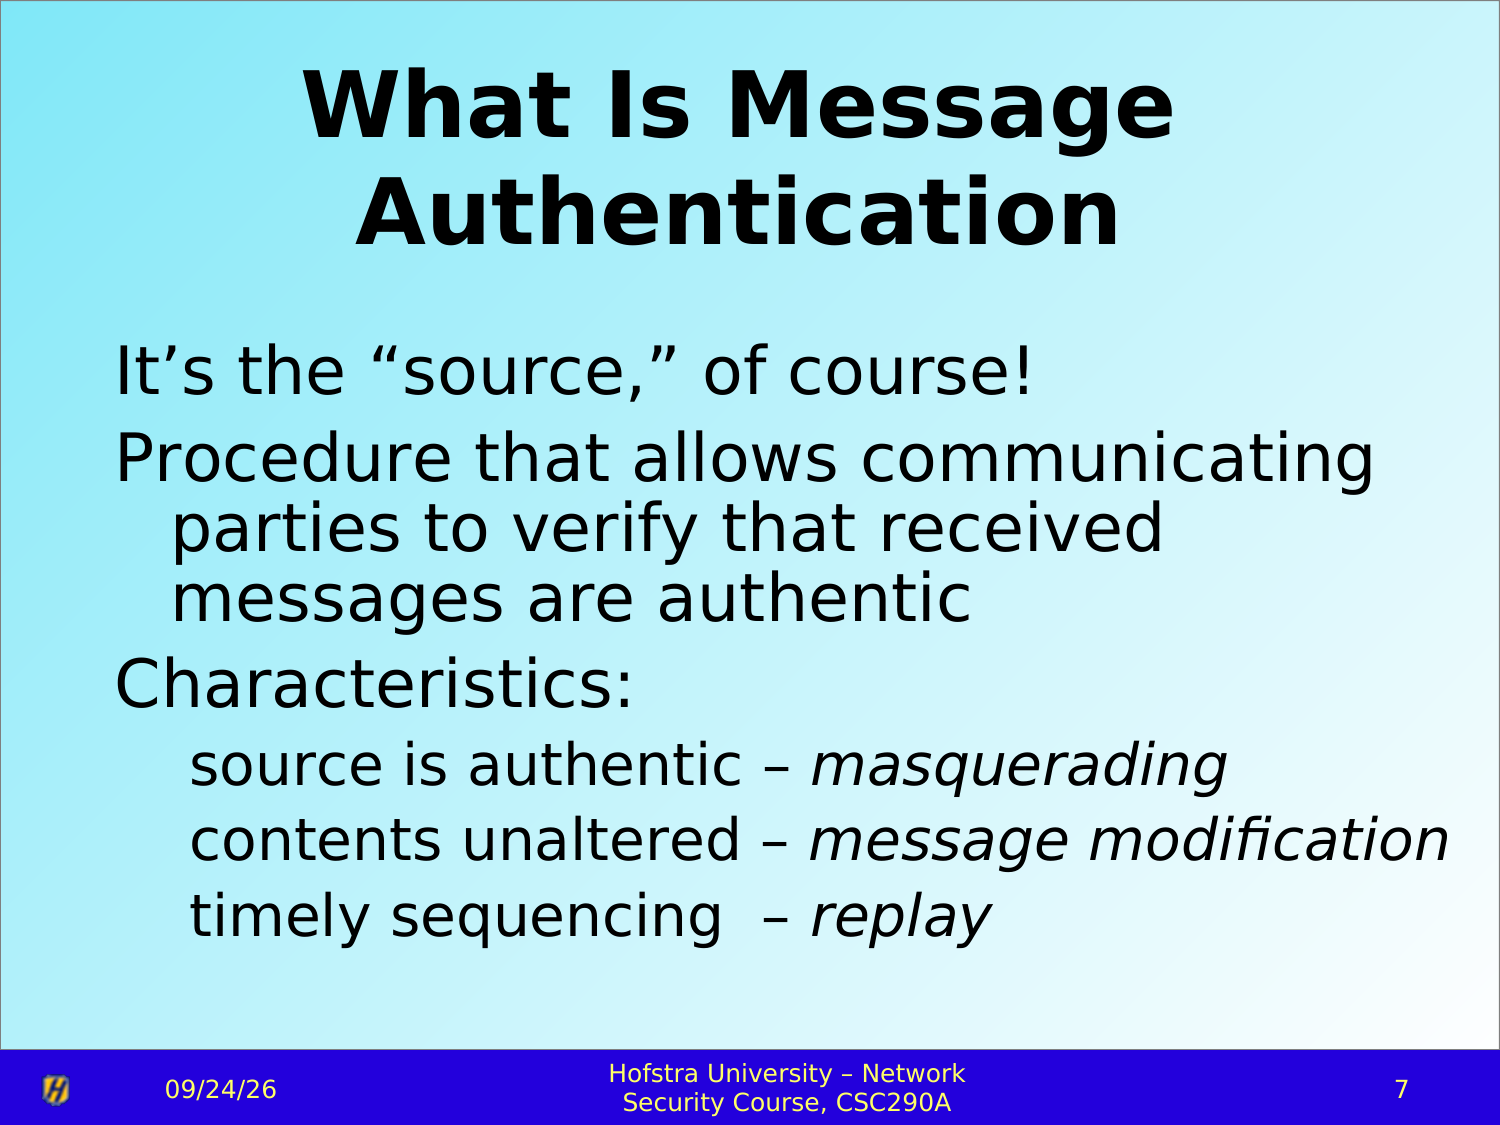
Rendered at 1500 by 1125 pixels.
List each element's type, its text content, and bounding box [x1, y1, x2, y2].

list It’s the “source,” of course! Procedure that allows communicating parties to verify that received messages are authentic Characteristics: source is authentic – masquerading contents unaltered – message modification timely sequencing – replay [99, 330, 1469, 1025]
picture [37, 1072, 76, 1110]
title What Is Message Authentication [99, 38, 1379, 274]
